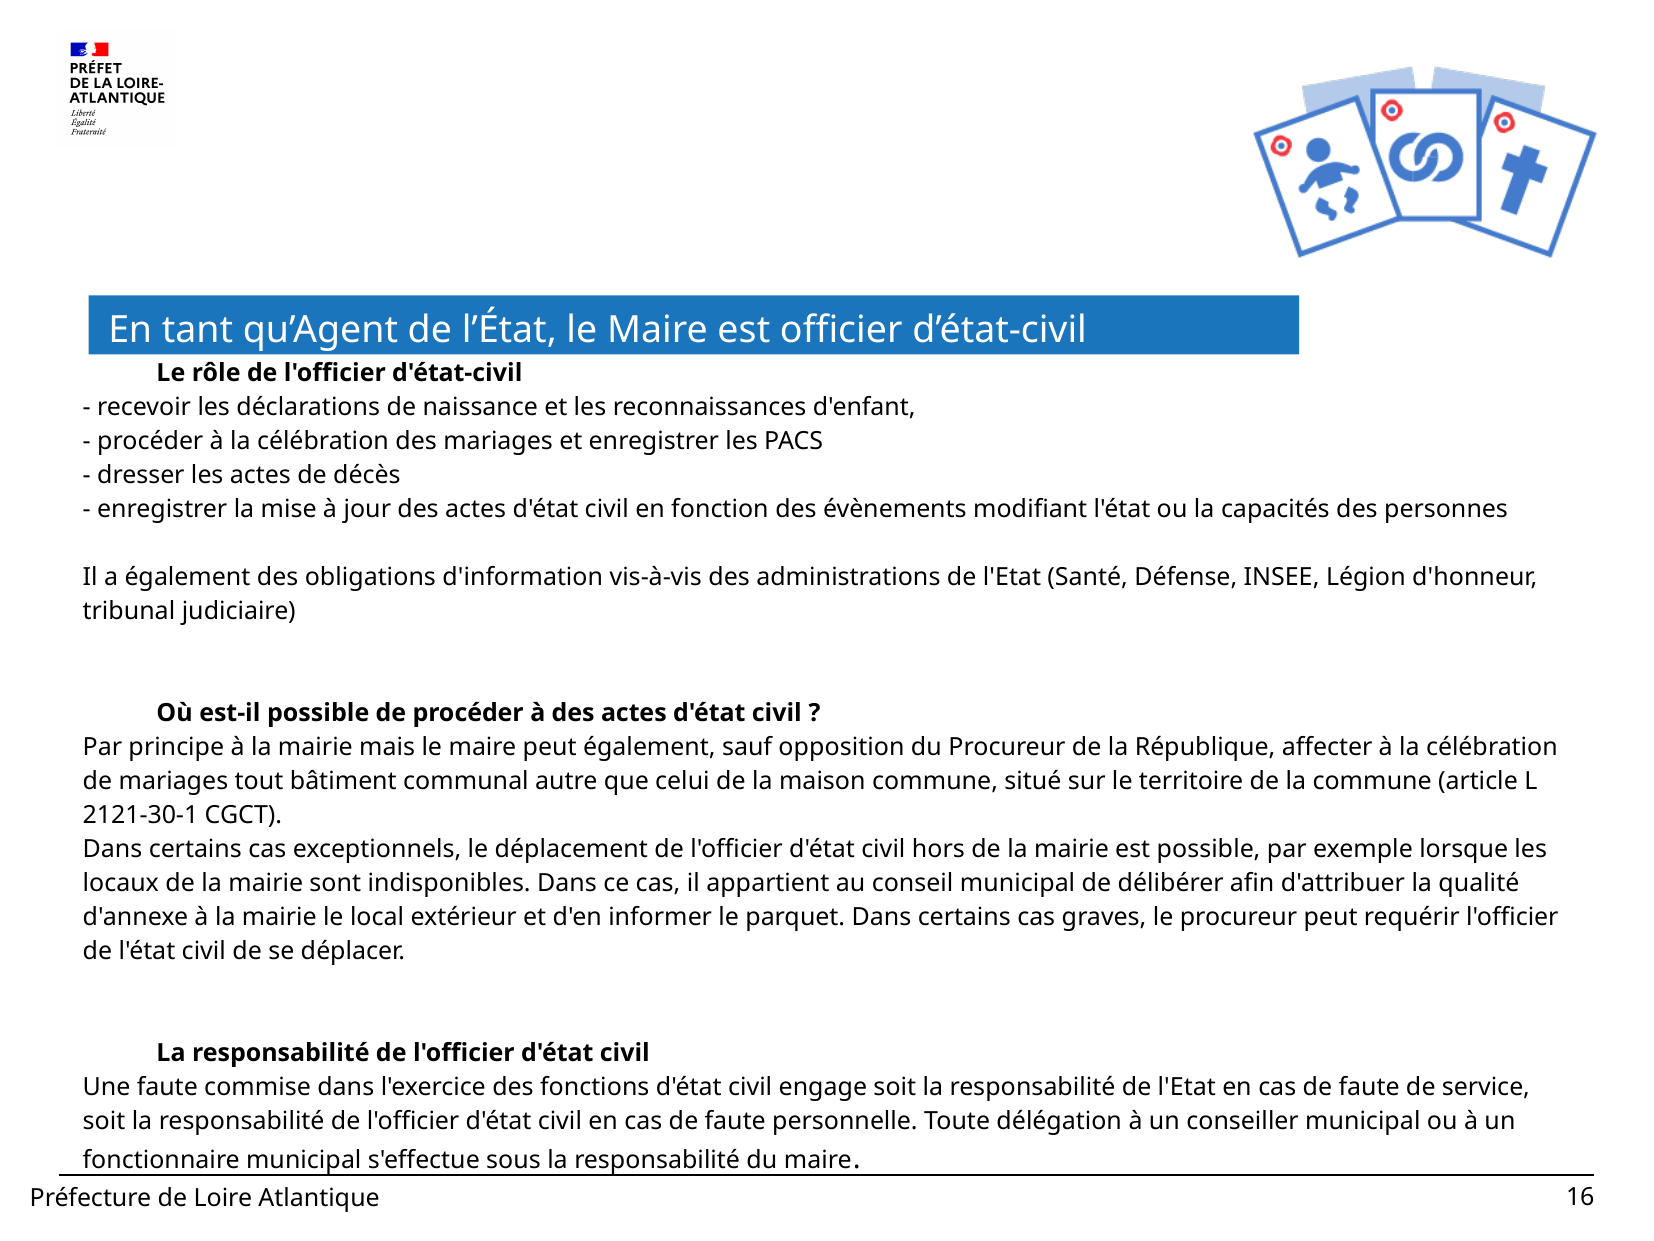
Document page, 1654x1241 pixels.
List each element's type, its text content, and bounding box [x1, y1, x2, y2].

subtitle Le rôle de l'officier d'état-civil - recevoir les déclarations de naissance et les reconnaissances d'enfant, - procéder à la célébration des mariages et enregistrer les PACS - dresser les actes de décès - enregistrer la mise à jour des actes d'état civil en fonction des évènements modifiant l'état ou la capacités des personnes Il a également des obligations d'information vis-à-vis des administrations de l'Etat (Santé, Défense, INSEE, Légion d'honneur, tribunal judiciaire) Où est-il possible de procéder à des actes d'état civil ? Par principe à la mairie mais le maire peut également, sauf opposition du Procureur de la République, affecter à la célébration de mariages tout bâtiment communal autre que celui de la maison commune, situé sur le territoire de la commune (article L 2121-30-1 CGCT). Dans certains cas exceptionnels, le déplacement de l'officier d'état civil hors de la mairie est possible, par exemple lorsque les locaux de la mairie sont indisponibles. Dans ce cas, il appartient au conseil municipal de délibérer afin d'attribuer la qualité d'annexe à la mairie le local extérieur et d'en informer le parquet. Dans certains cas graves, le procureur peut requérir l'officier de l'état civil de se déplacer. La responsabilité de l'officier d'état civil Une faute commise dans l'exercice des fonctions d'état civil engage soit la responsabilité de l'Etat en cas de faute de service, soit la responsabilité de l'officier d'état civil en cas de faute personnelle. Toute délégation à un conseiller municipal ou à un fonctionnaire municipal s'effectue sous la responsabilité du maire. [82, 366, 1571, 1171]
picture [57, 29, 178, 148]
text_box 16 [1535, 1180, 1595, 1211]
text_box [88, 295, 93, 355]
text_box Préfecture de Loire Atlantique [29, 1181, 423, 1212]
text_box En tant qu’Agent de l’État, le Maire est officier d’état-civil [93, 295, 1300, 356]
picture [1210, 29, 1625, 266]
